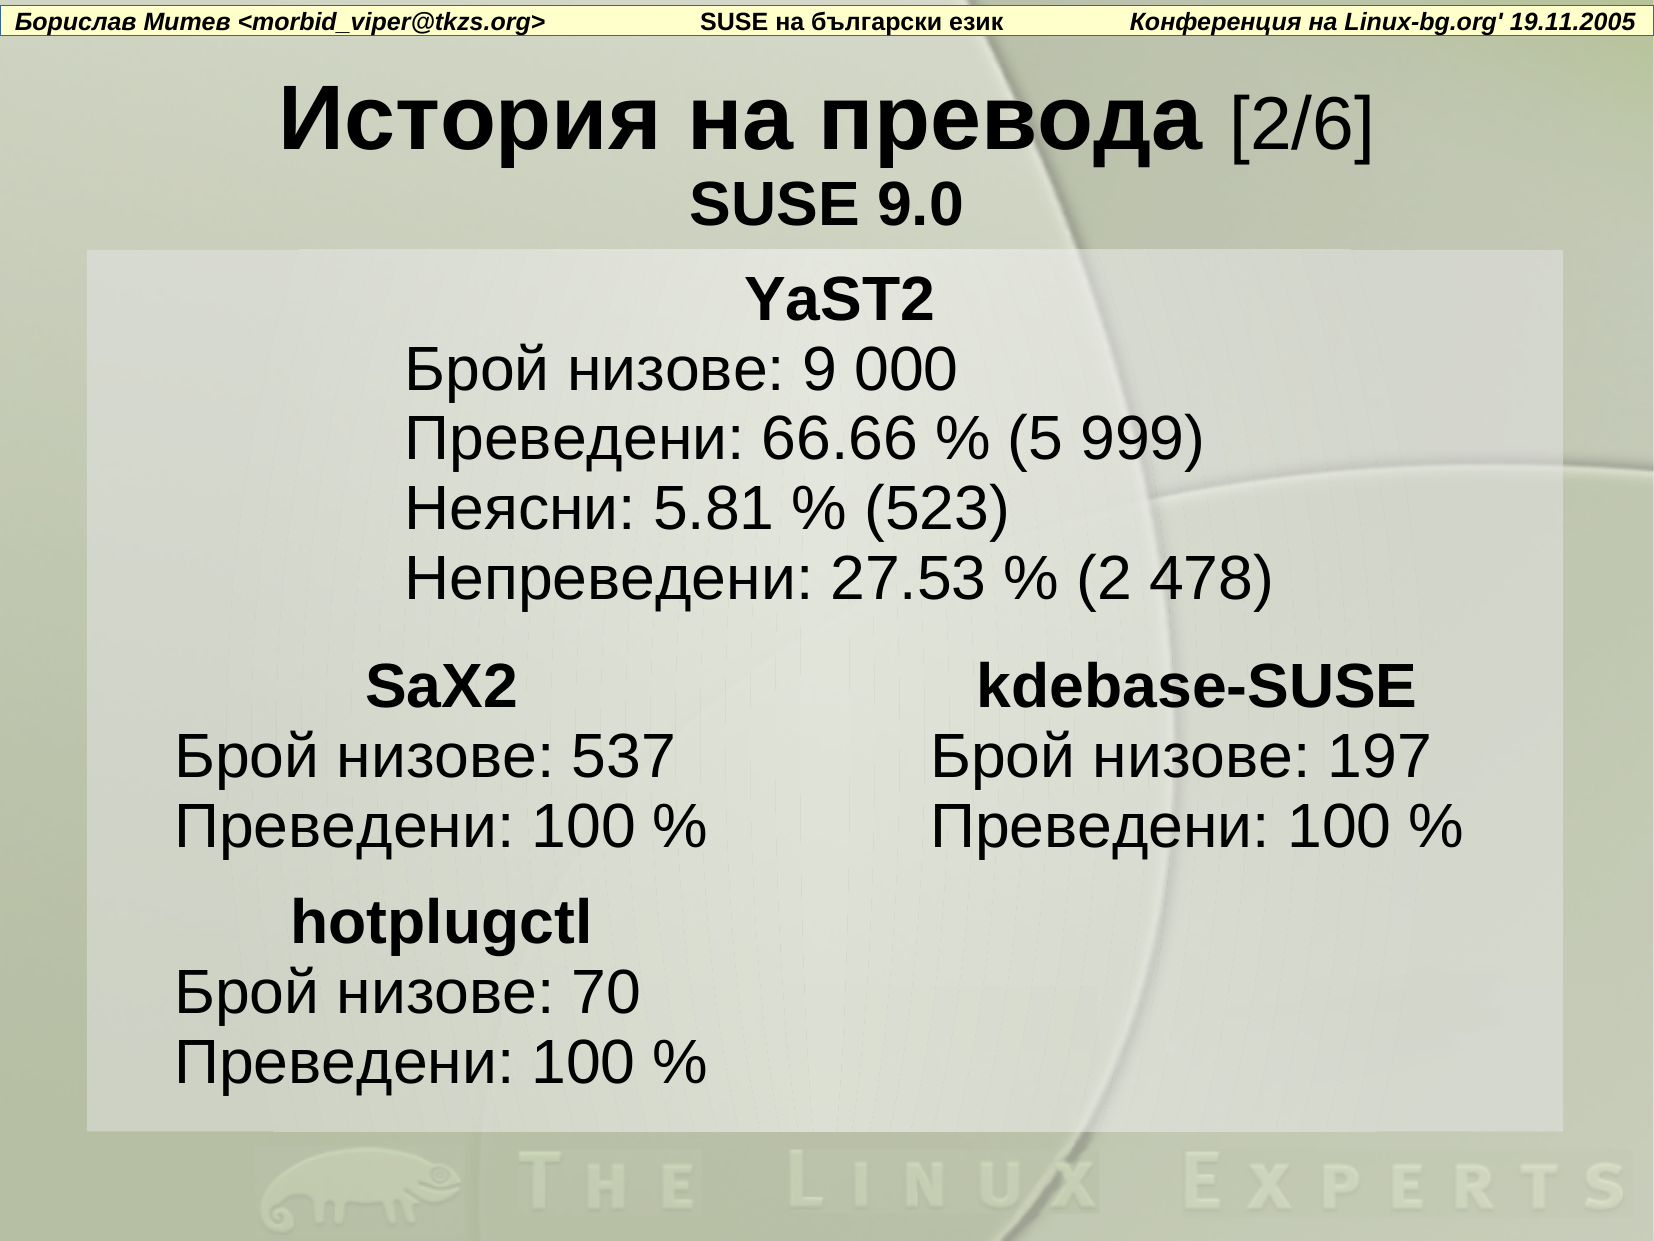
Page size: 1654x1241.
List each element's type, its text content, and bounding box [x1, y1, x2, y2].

text_box kdebase-SUSE Брой низове: 197 Преведени: 100 % [915, 643, 1480, 868]
text_box [86, 249, 1564, 1132]
title История на превода [2/6] SUSE 9.0 [82, 49, 1571, 257]
picture [0, 0, 1654, 5]
picture [0, 36, 1654, 1241]
text_box hotplugctl Брой низове: 70 Преведени: 100 % [159, 879, 724, 1104]
text_box SaX2 Брой низове: 537 Преведени: 100 % [159, 643, 724, 868]
text_box YaST2 Брой низове: 9 000 Преведени: 66.66 % (5 999) Неясни: 5.81 % (523) Непреведени: 27.53 % (2 478) [389, 256, 1290, 621]
